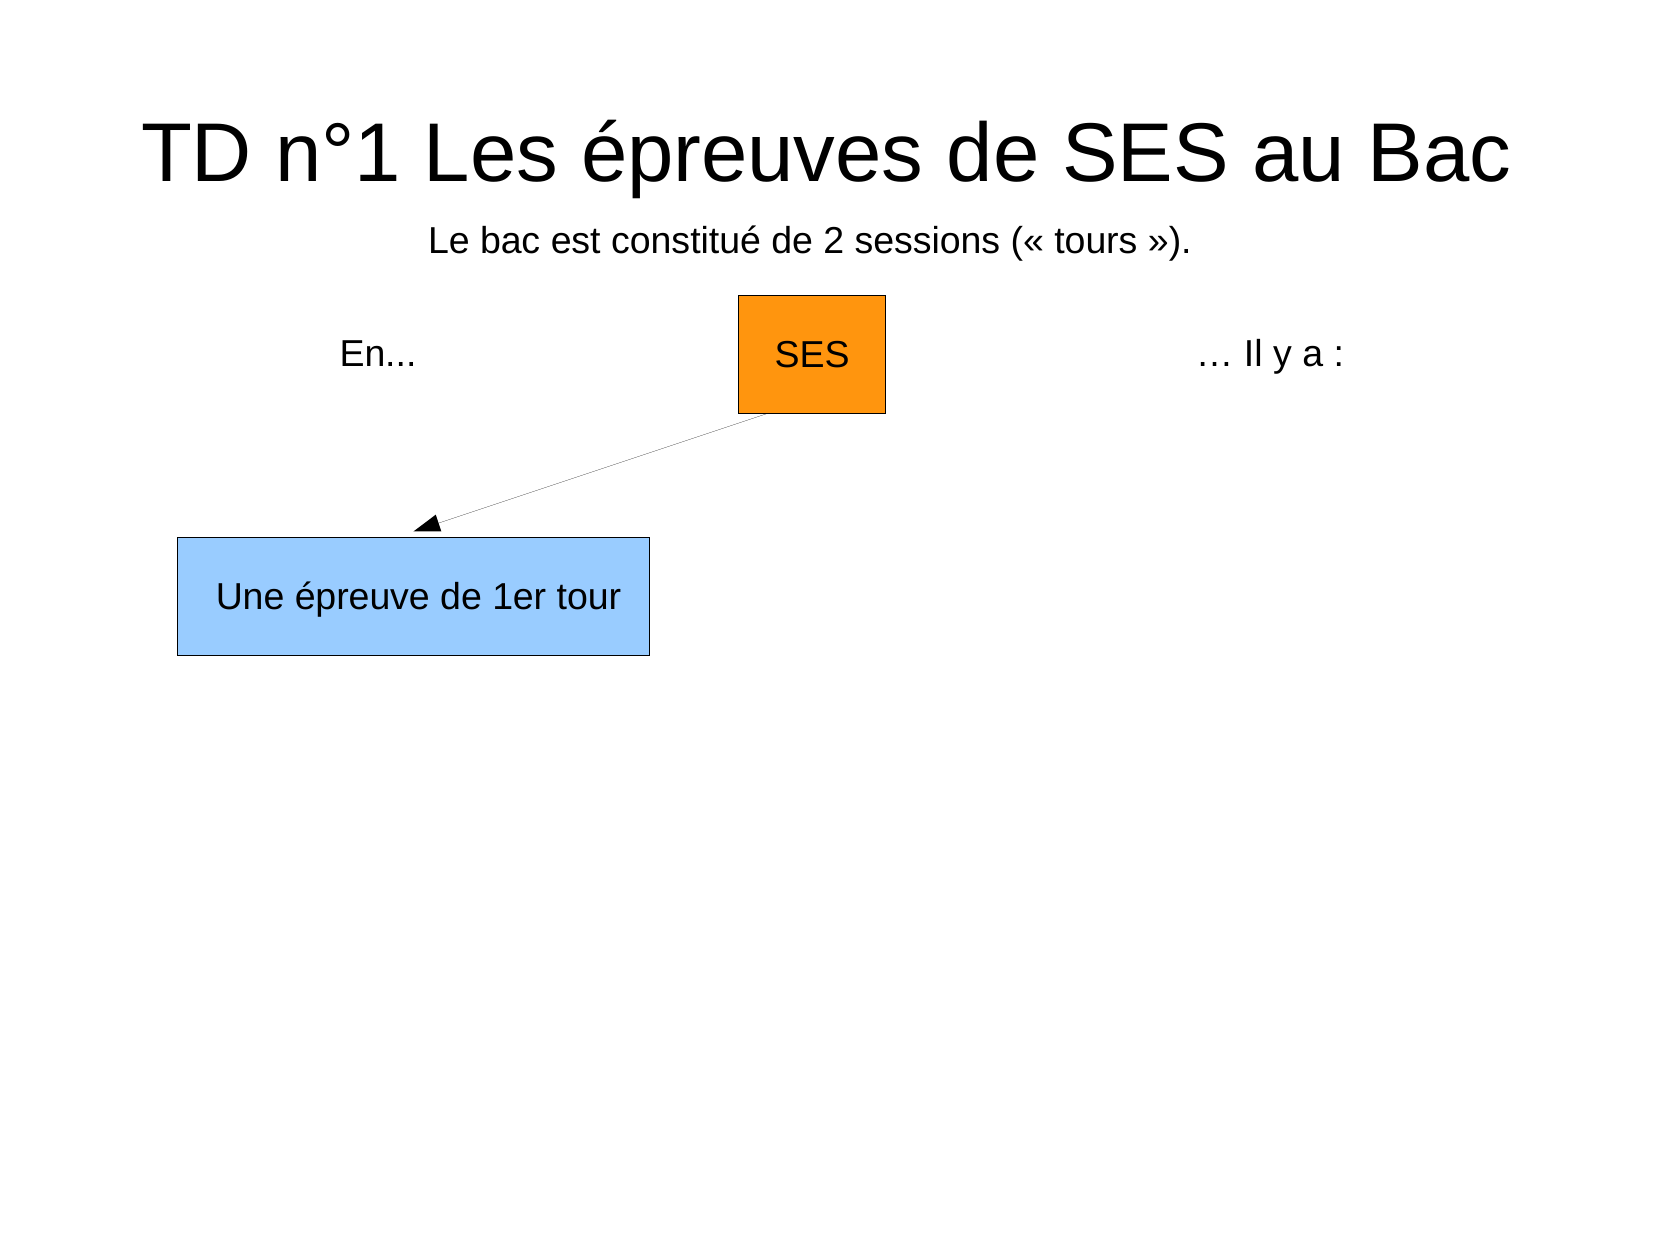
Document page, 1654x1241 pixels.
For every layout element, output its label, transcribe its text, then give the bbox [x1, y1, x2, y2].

text_box SES [738, 295, 886, 414]
text_box En... [324, 324, 432, 382]
text_box Une épreuve de 1er tour [177, 537, 650, 656]
title TD n°1 Les épreuves de SES au Bac [82, 49, 1571, 257]
text_box … Il y a : [1181, 324, 1359, 382]
text_box Le bac est constitué de 2 sessions (« tours »). [413, 212, 1209, 270]
